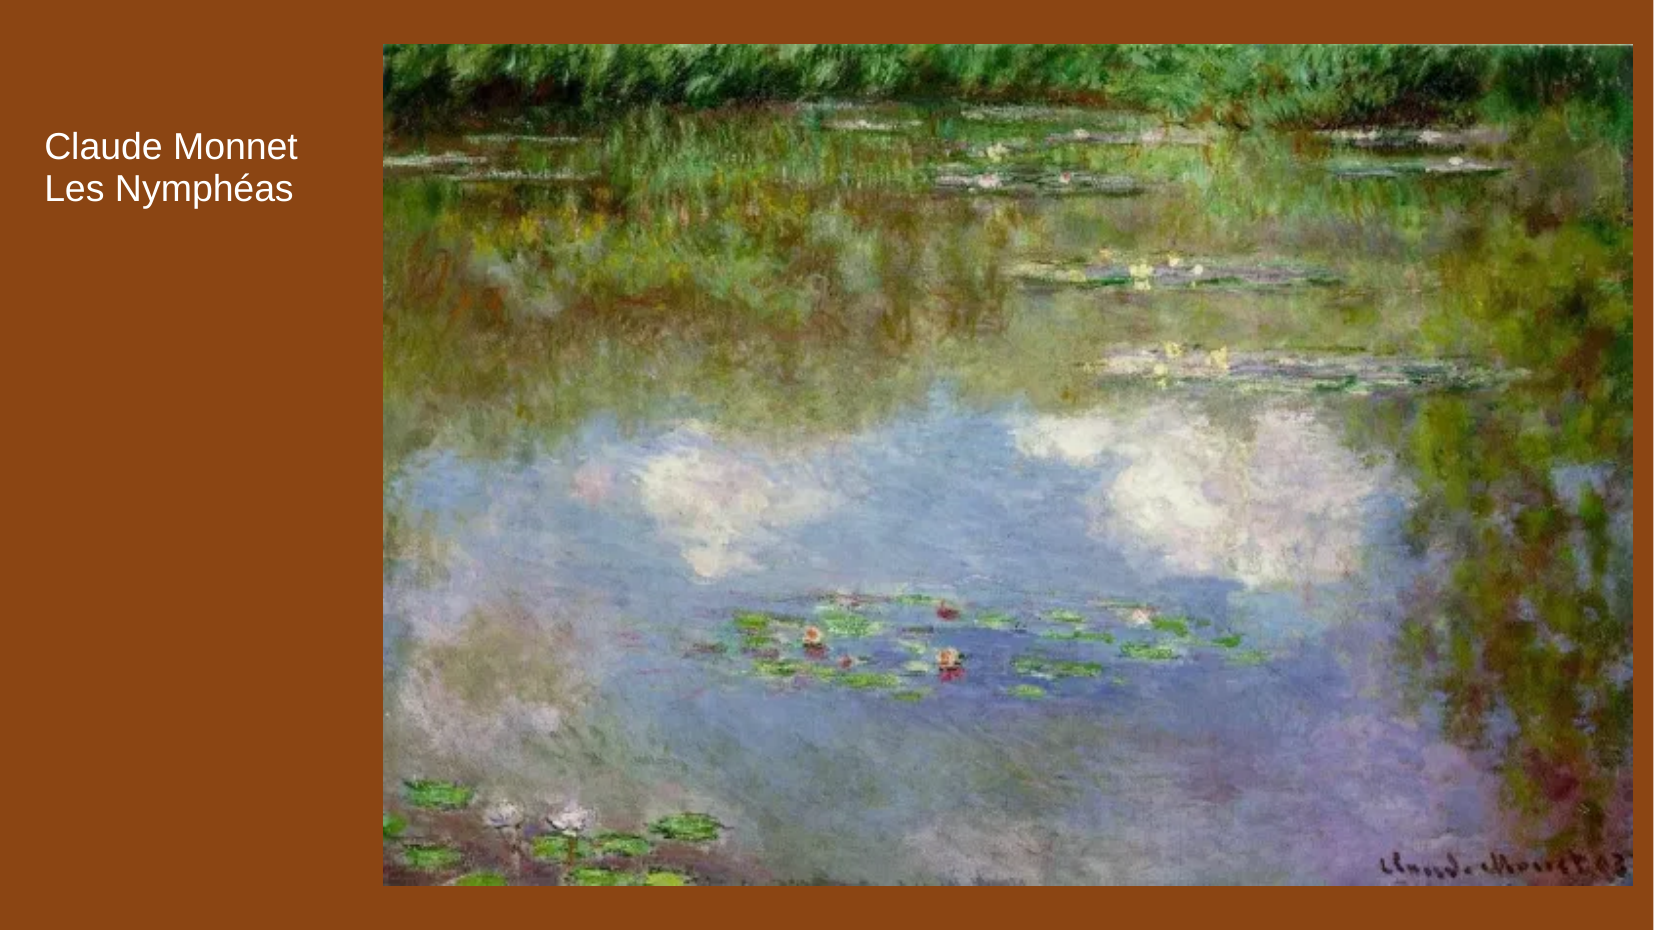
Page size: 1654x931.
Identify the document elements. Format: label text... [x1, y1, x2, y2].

text_box Claude Monnet Les Nymphéas [29, 118, 384, 237]
picture [383, 44, 1633, 886]
